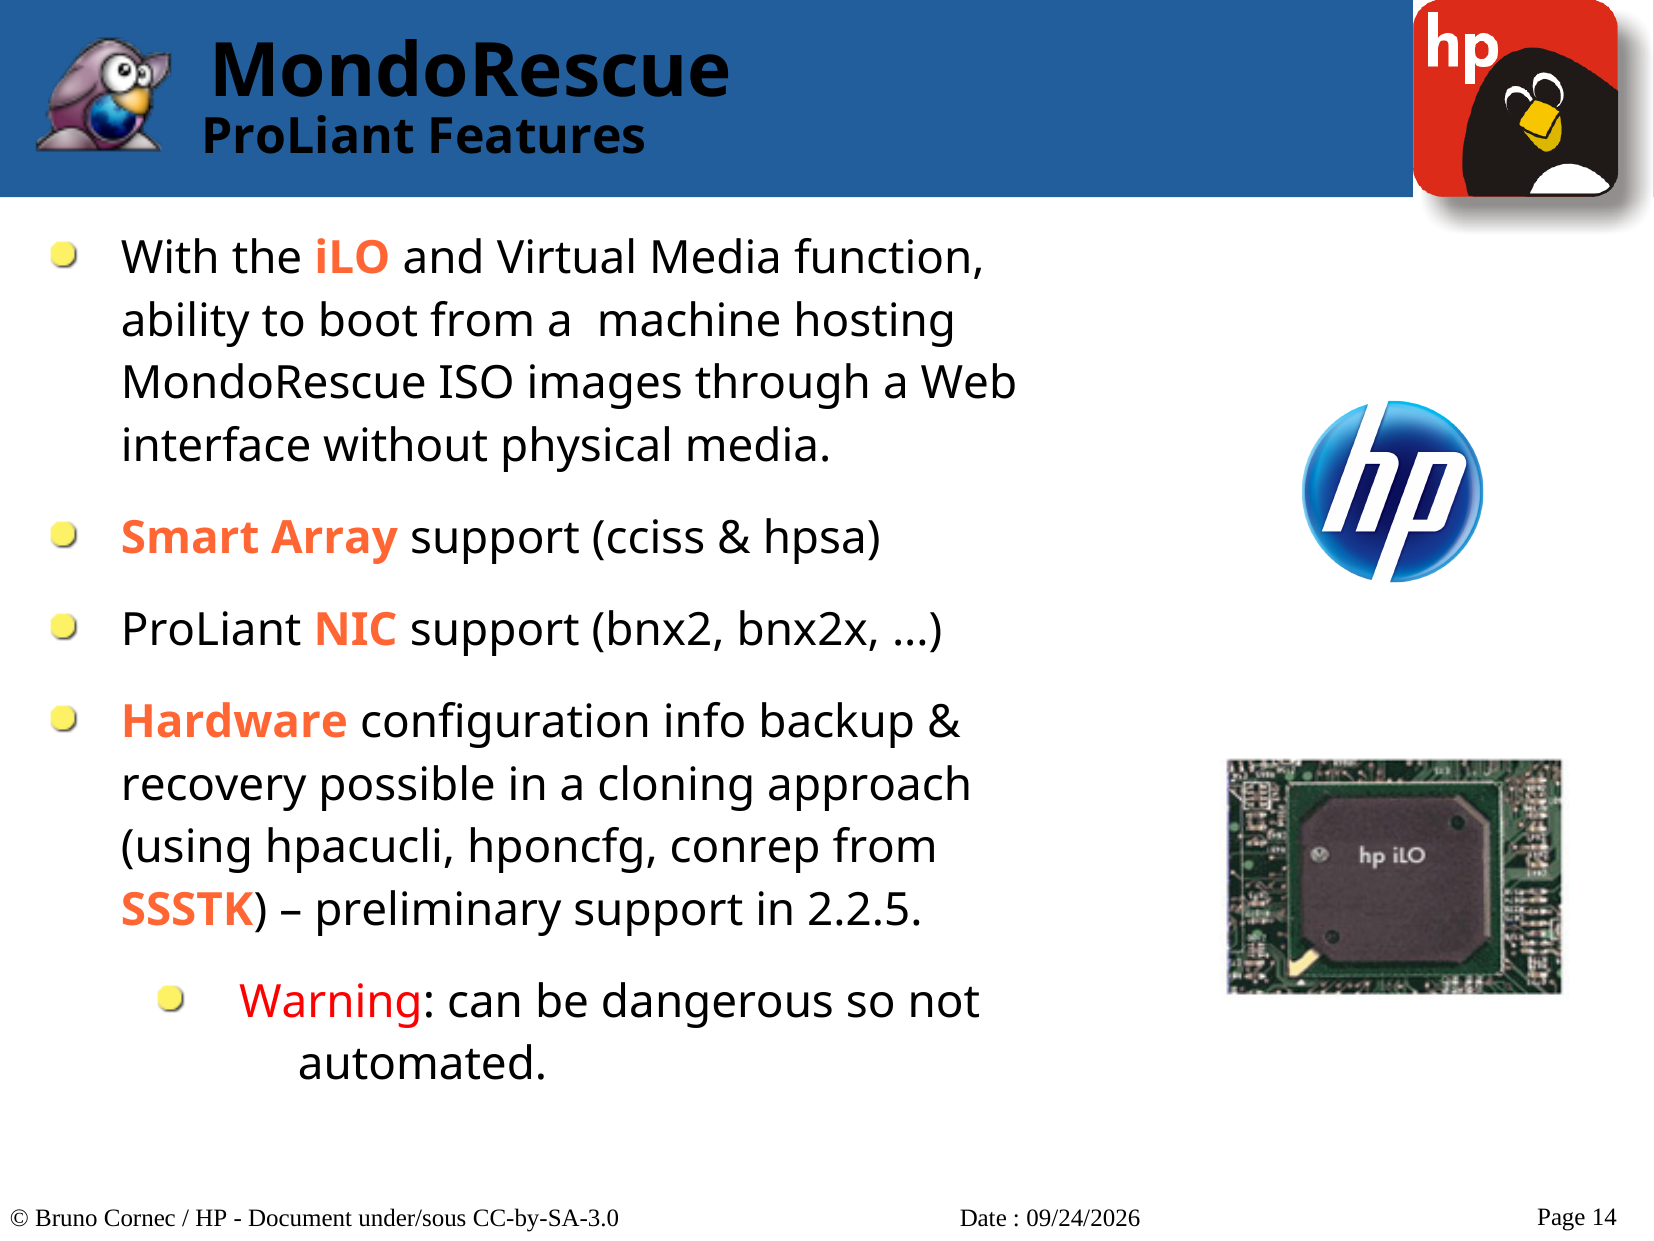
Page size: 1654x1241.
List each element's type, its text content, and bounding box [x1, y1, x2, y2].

list With the iLO and Virtual Media function, ability to boot from a machine hosting MondoRescue ISO images through a Web interface without physical media. Smart Array support (cciss & hpsa) ProLiant NIC support (bnx2, bnx2x, ...) Hardware configuration info backup & recovery possible in a cloning approach (using hpacucli, hponcfg, conrep from SSSTK) – preliminary support in 2.2.5. Warning: can be dangerous so not automated. [38, 224, 1077, 1165]
picture [1219, 699, 1574, 1057]
picture [0, 0, 211, 199]
picture [1301, 400, 1484, 583]
picture [1413, 0, 1654, 235]
title ProLiant Features [201, 32, 1191, 241]
